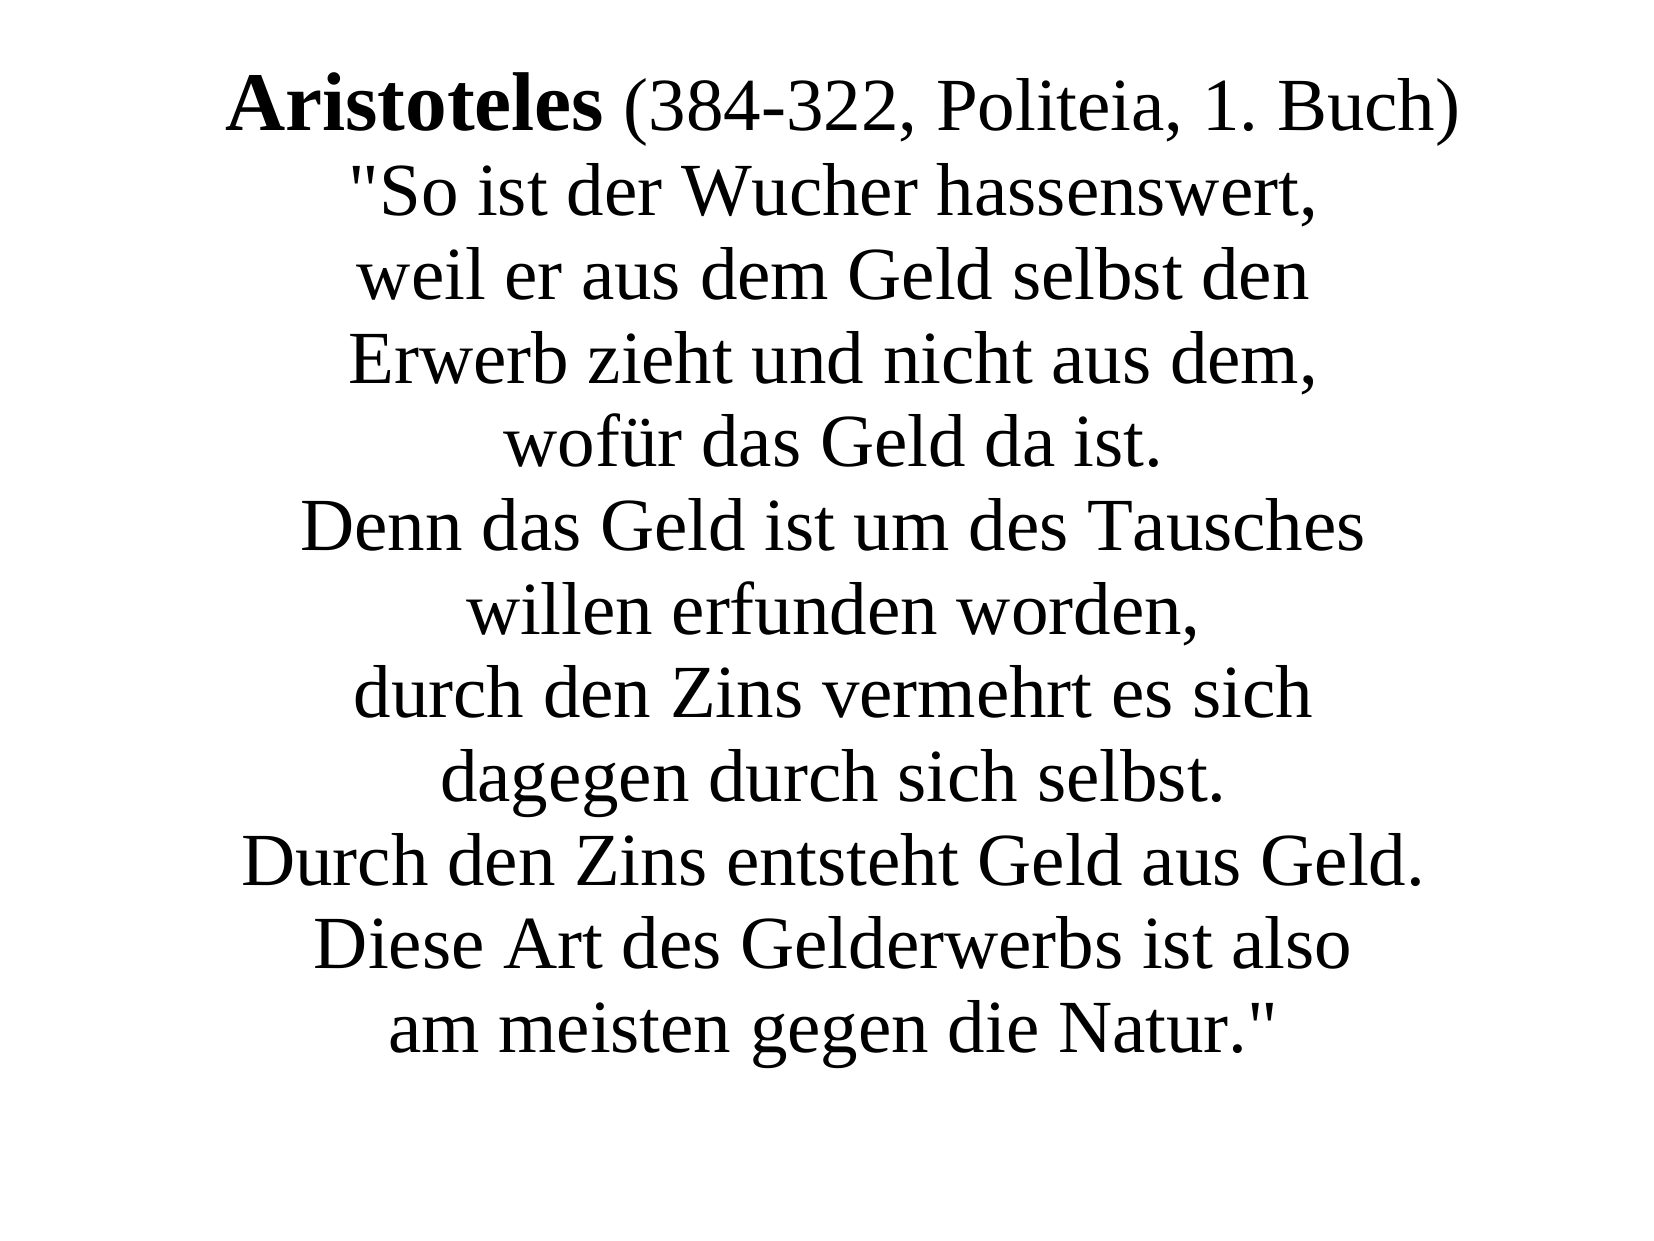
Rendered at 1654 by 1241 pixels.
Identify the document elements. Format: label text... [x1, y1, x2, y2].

text_box Aristoteles (384-322, Politeia, 1. Buch) "So ist der Wucher hassenswert, weil er aus dem Geld selbst den Erwerb zieht und nicht aus dem, wofür das Geld da ist. Denn das Geld ist um des Tausches willen erfunden worden, durch den Zins vermehrt es sich dagegen durch sich selbst. Durch den Zins entsteht Geld aus Geld. Diese Art des Gelderwerbs ist also am meisten gegen die Natur." [224, 50, 1461, 1174]
